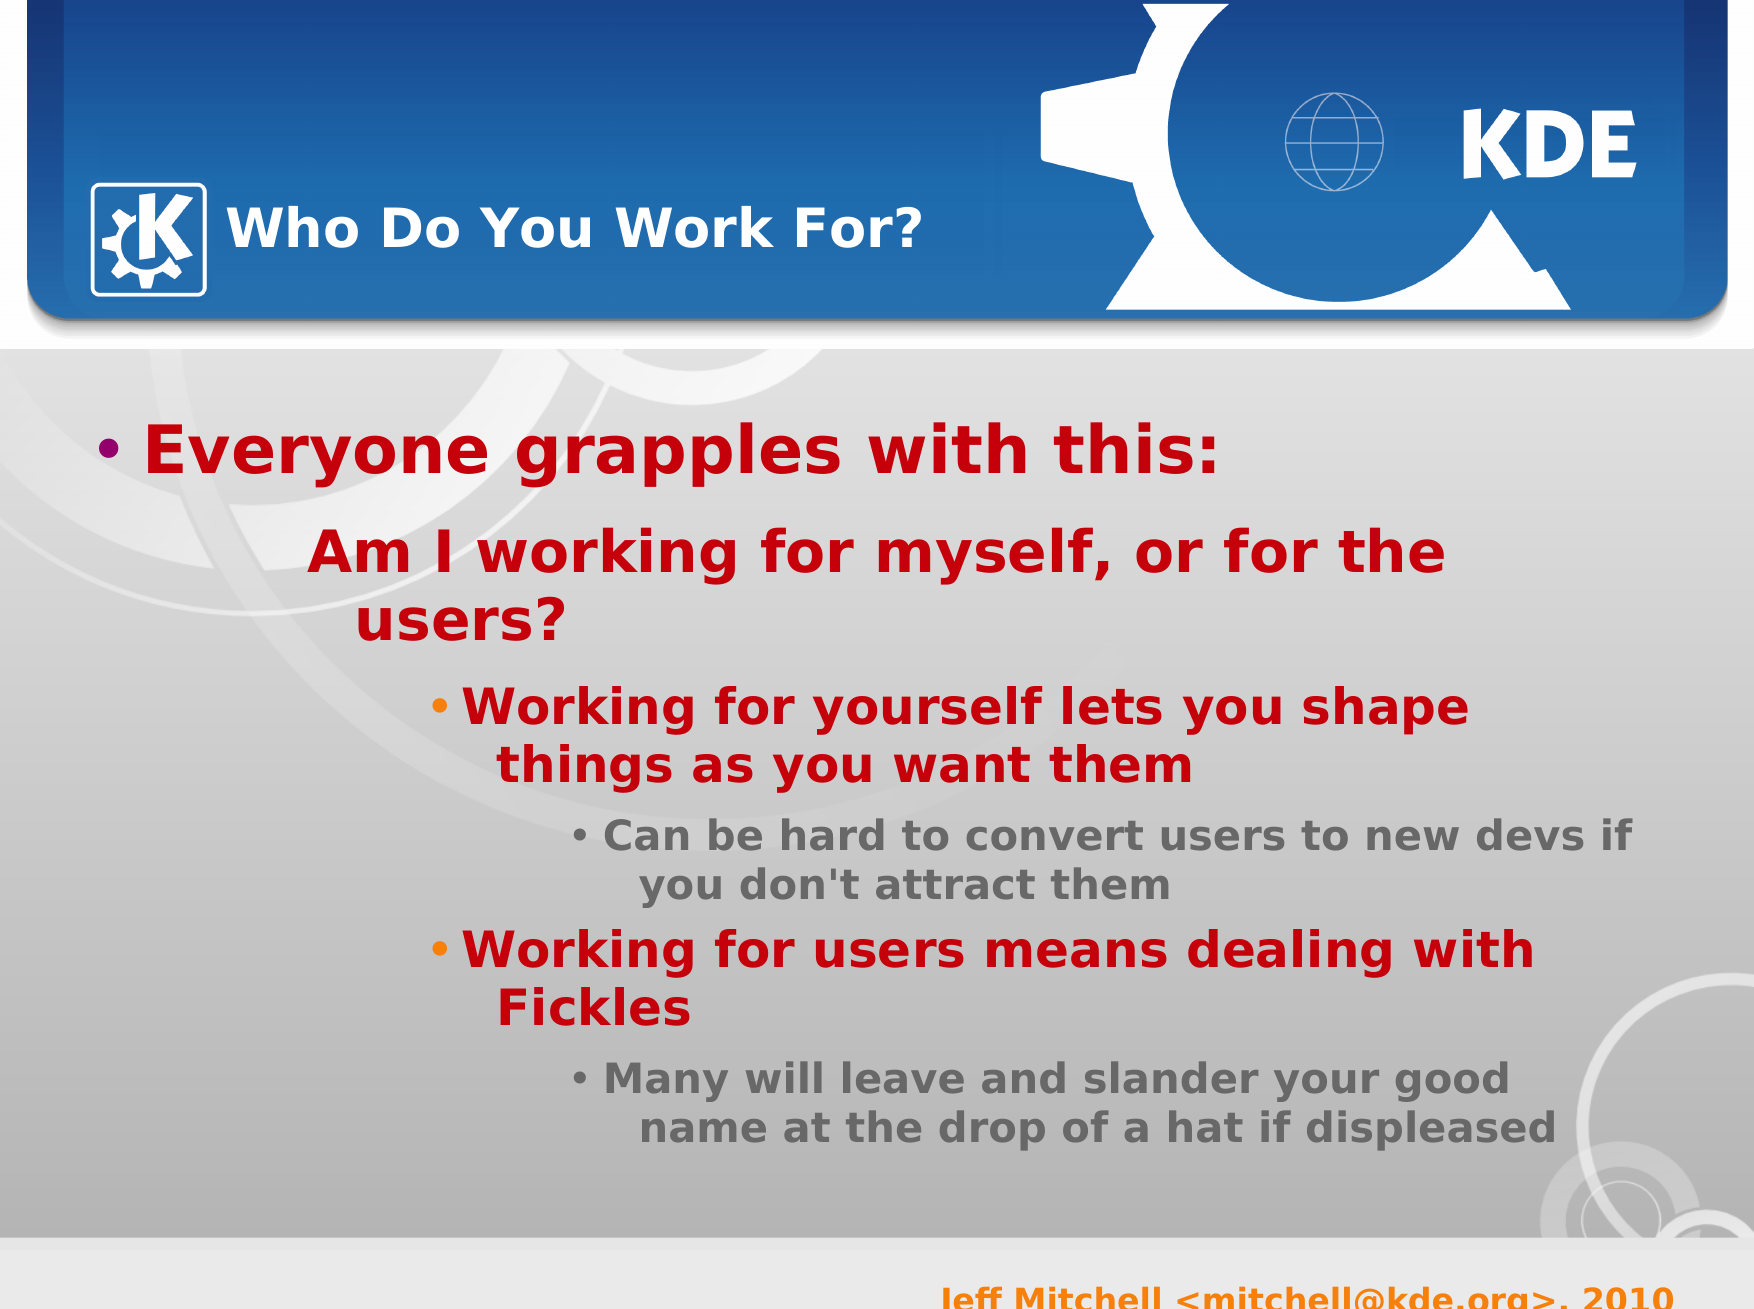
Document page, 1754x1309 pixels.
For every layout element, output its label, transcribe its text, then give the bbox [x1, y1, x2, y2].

picture [0, 0, 1754, 1237]
list Everyone grapples with this: Am I working for myself, or for the users? Working for yourself lets you shape things as you want them Can be hard to convert users to new devs if you don't attract them Working for users means dealing with Fickles Many will leave and slander your good name at the drop of a hat if displeased [71, 411, 1651, 1153]
title Who Do You Work For? [225, 194, 1126, 264]
